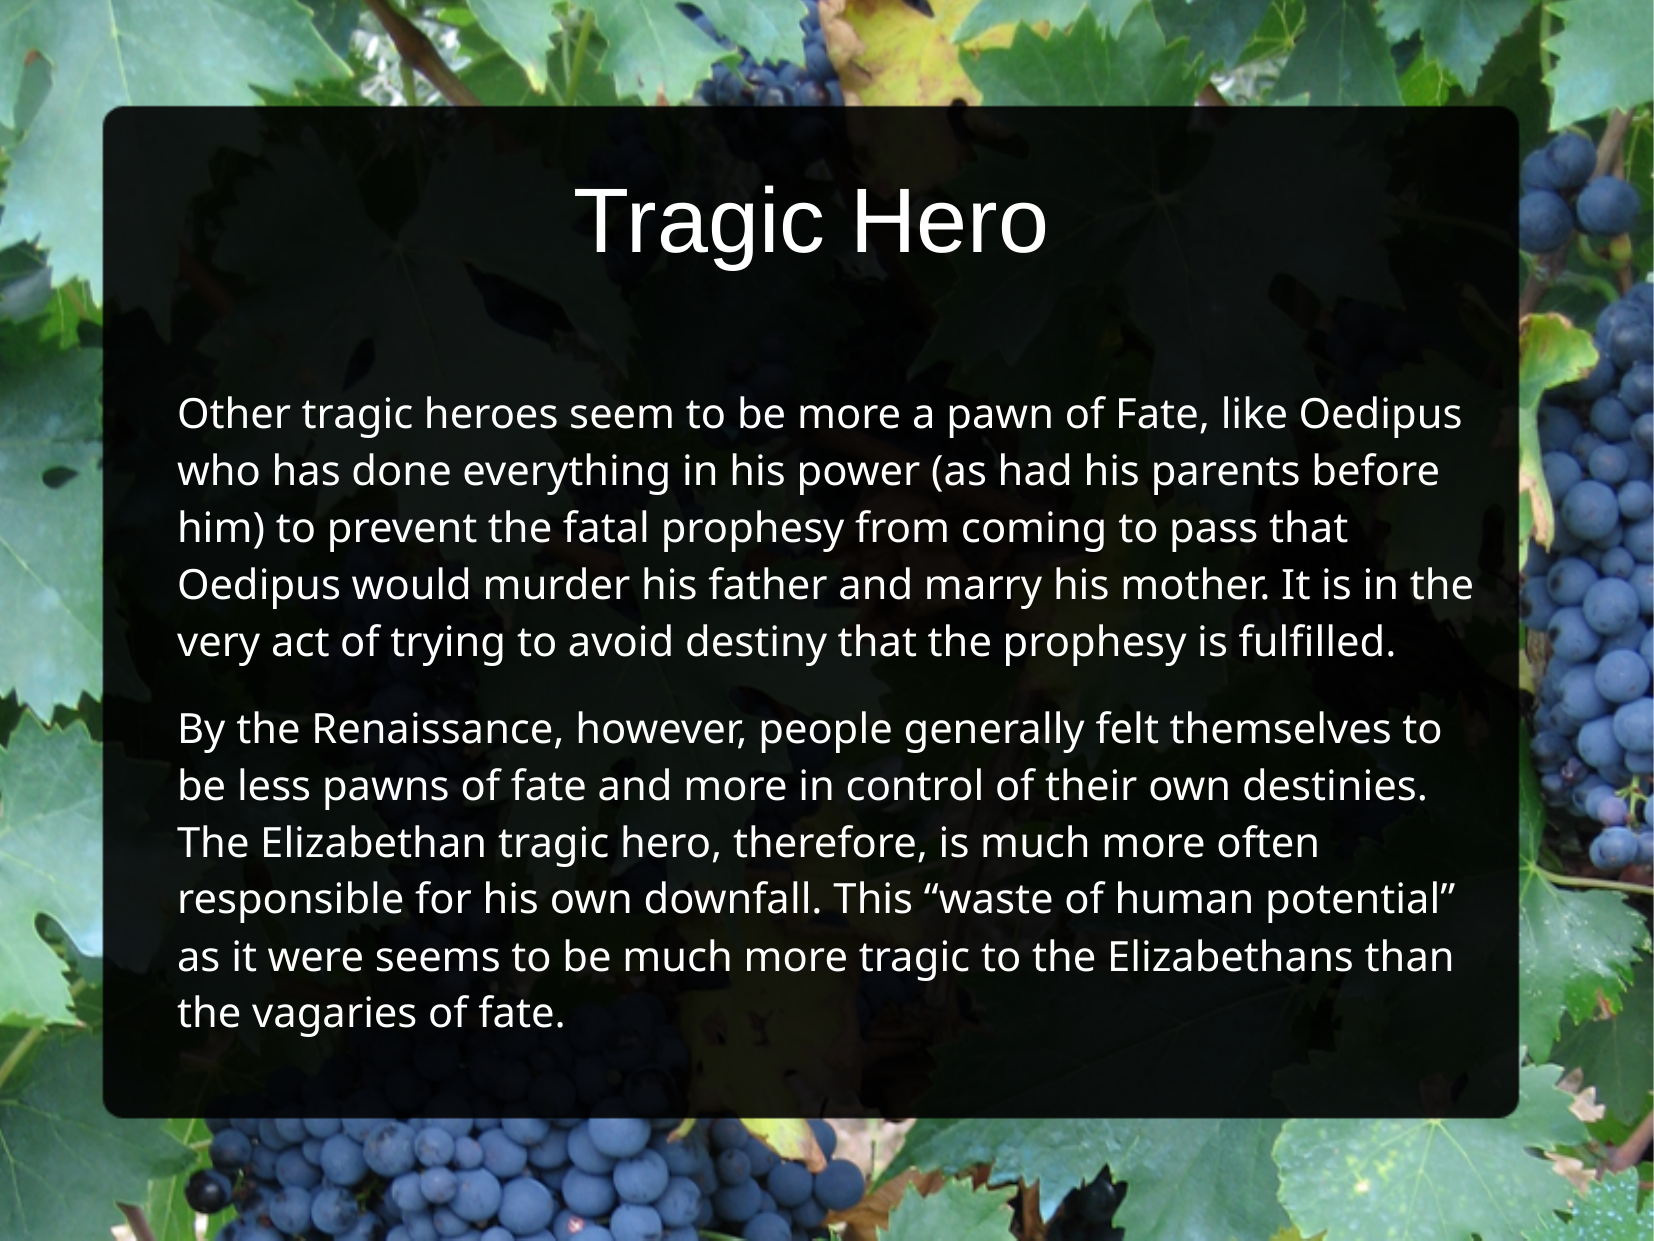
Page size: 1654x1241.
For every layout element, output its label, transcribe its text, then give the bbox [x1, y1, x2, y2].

picture [0, 0, 1654, 1241]
title Tragic Hero [118, 125, 1506, 318]
list Other tragic heroes seem to be more a pawn of Fate, like Oedipus who has done everything in his power (as had his parents before him) to prevent the fatal prophesy from coming to pass that Oedipus would murder his father and marry his mother. It is in the very act of trying to avoid destiny that the prophesy is fulfilled. By the Renaissance, however, people generally felt themselves to be less pawns of fate and more in control of their own destinies. The Elizabethan tragic hero, therefore, is much more often responsible for his own downfall. This “waste of human potential” as it were seems to be much more tragic to the Elizabethans than the vagaries of fate. [177, 383, 1477, 1078]
